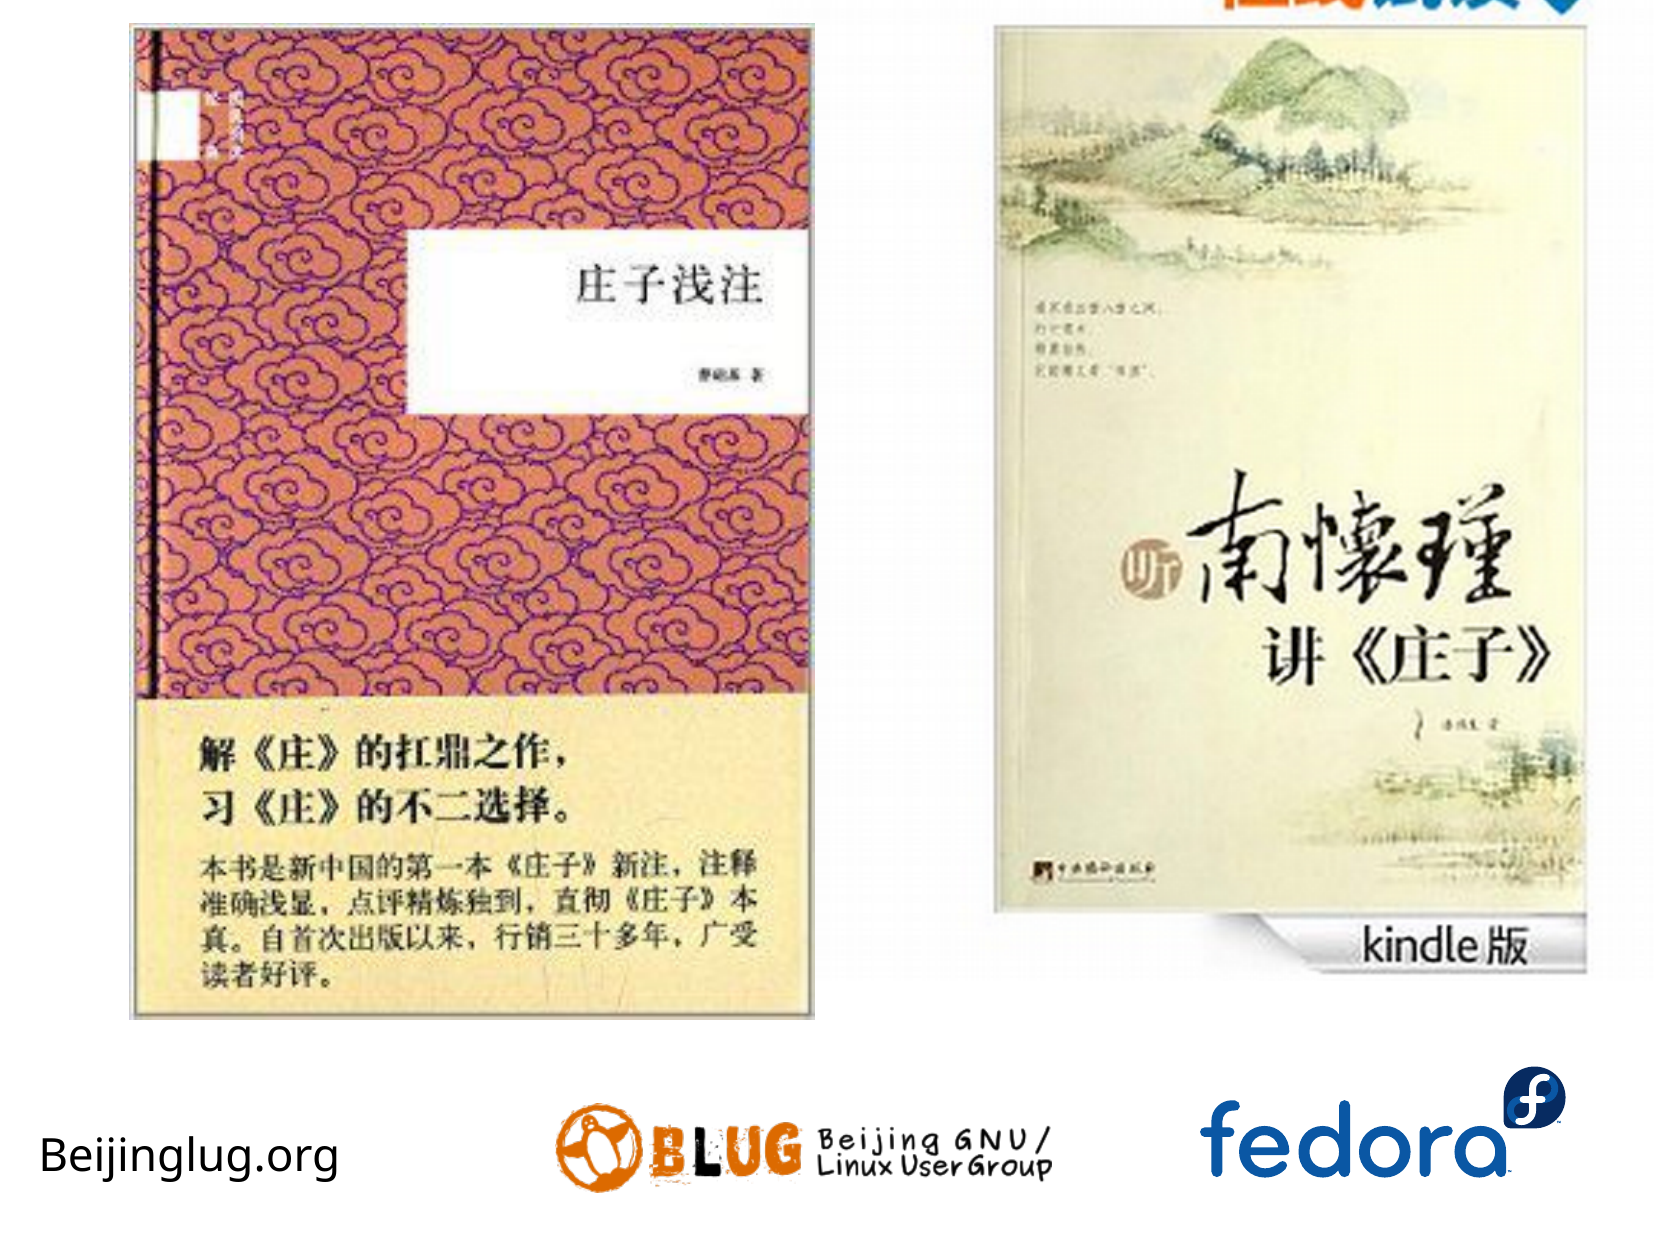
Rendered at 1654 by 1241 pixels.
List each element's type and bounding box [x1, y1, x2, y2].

picture [555, 1103, 1052, 1193]
picture [129, 0, 1654, 1020]
